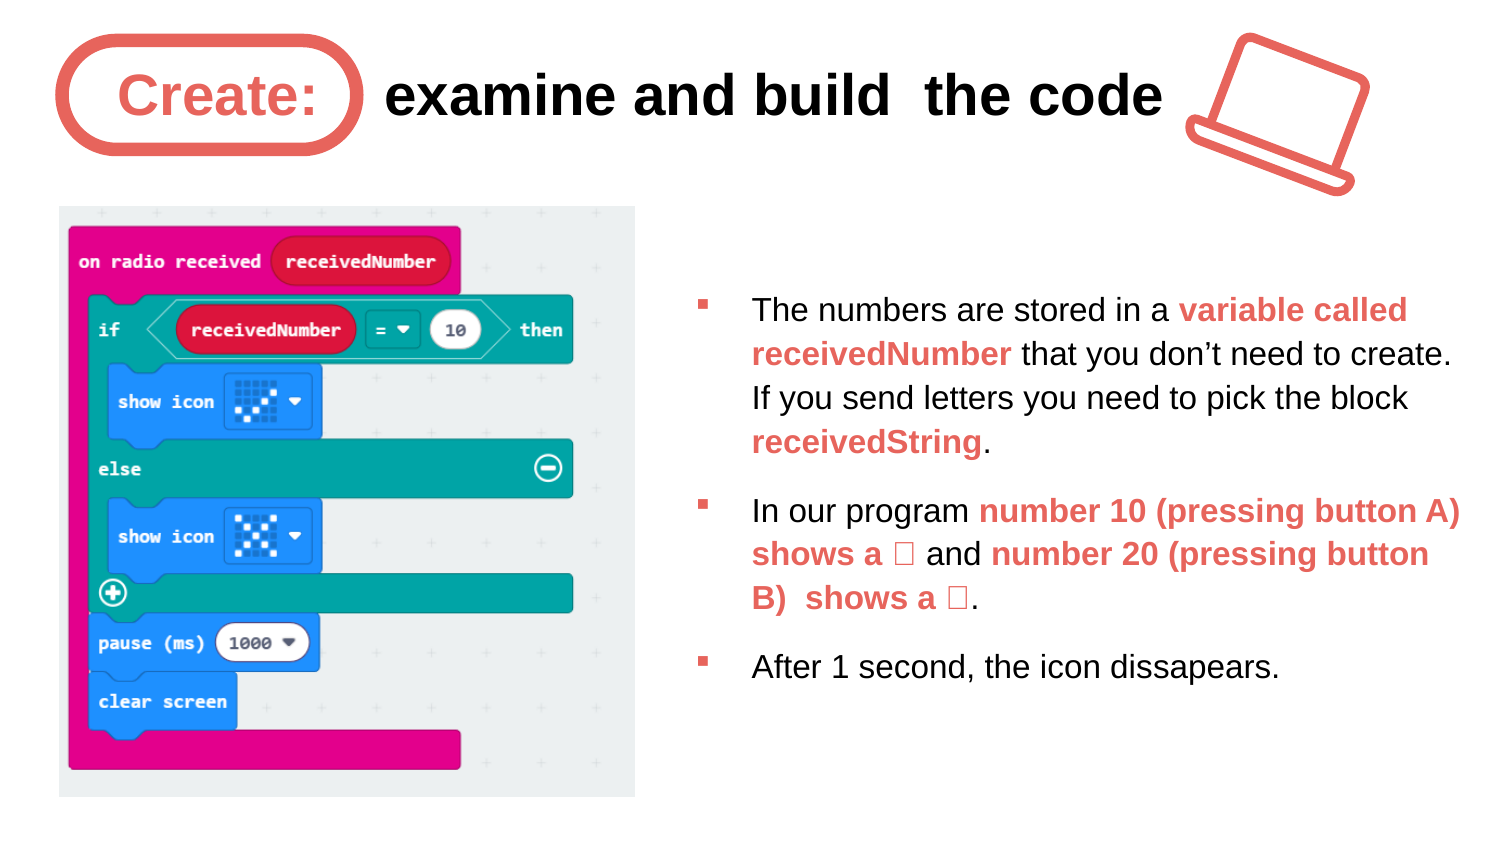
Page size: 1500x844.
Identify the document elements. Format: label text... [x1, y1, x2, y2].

text_box The numbers are stored in a variable called receivedNumber that you don’t need to create. If you send letters you need to pick the block receivedString. In our program number 10 (pressing button A) shows a  and number 20 (pressing button B) shows a . After 1 second, the icon dissapears. [679, 276, 1477, 768]
title Create: examine and build the code [110, 48, 349, 142]
title Create: examine and build the code [110, 34, 1185, 159]
picture [1185, 32, 1370, 197]
picture [59, 206, 635, 797]
